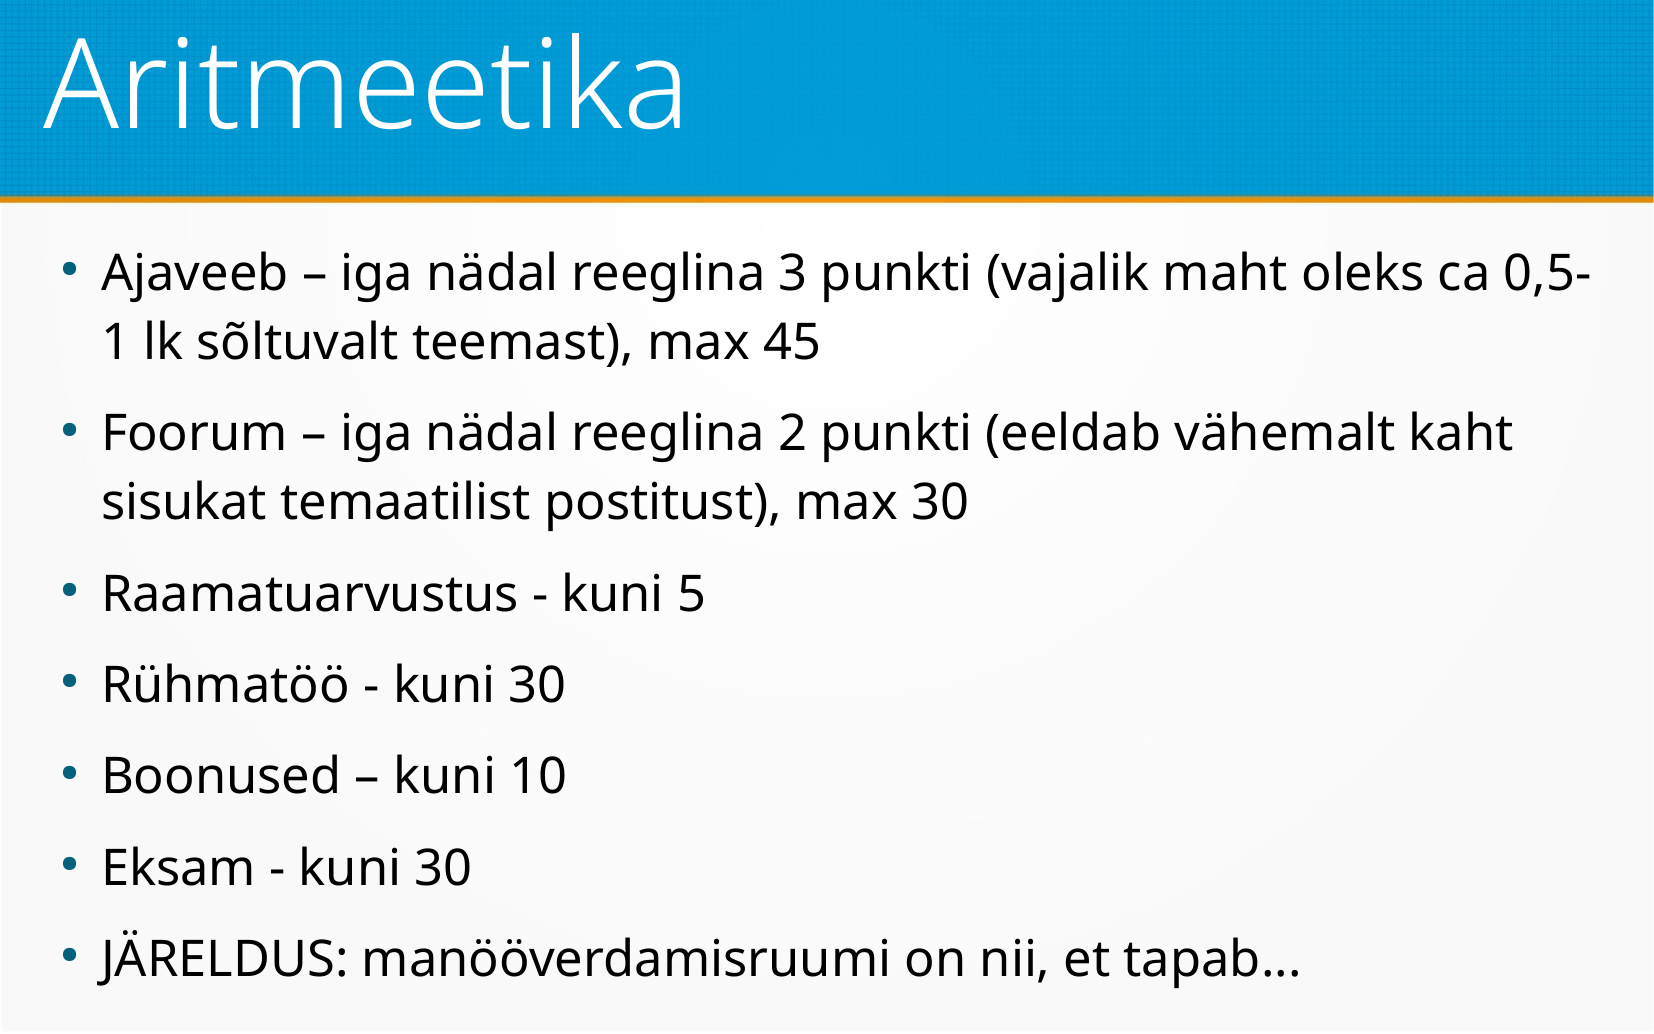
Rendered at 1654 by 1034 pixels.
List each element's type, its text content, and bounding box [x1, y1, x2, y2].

list Ajaveeb – iga nädal reeglina 3 punkti (vajalik maht oleks ca 0,5-1 lk sõltuvalt teemast), max 45 Foorum – iga nädal reeglina 2 punkti (eeldab vähemalt kaht sisukat temaatilist postitust), max 30 Raamatuarvustus - kuni 5 Rühmatöö - kuni 30 Boonused – kuni 10 Eksam - kuni 30 JÄRELDUS: manööverdamisruumi on nii, et tapab... [47, 236, 1607, 1002]
picture [0, 195, 1654, 1034]
title Aritmeetika [43, 0, 1619, 166]
